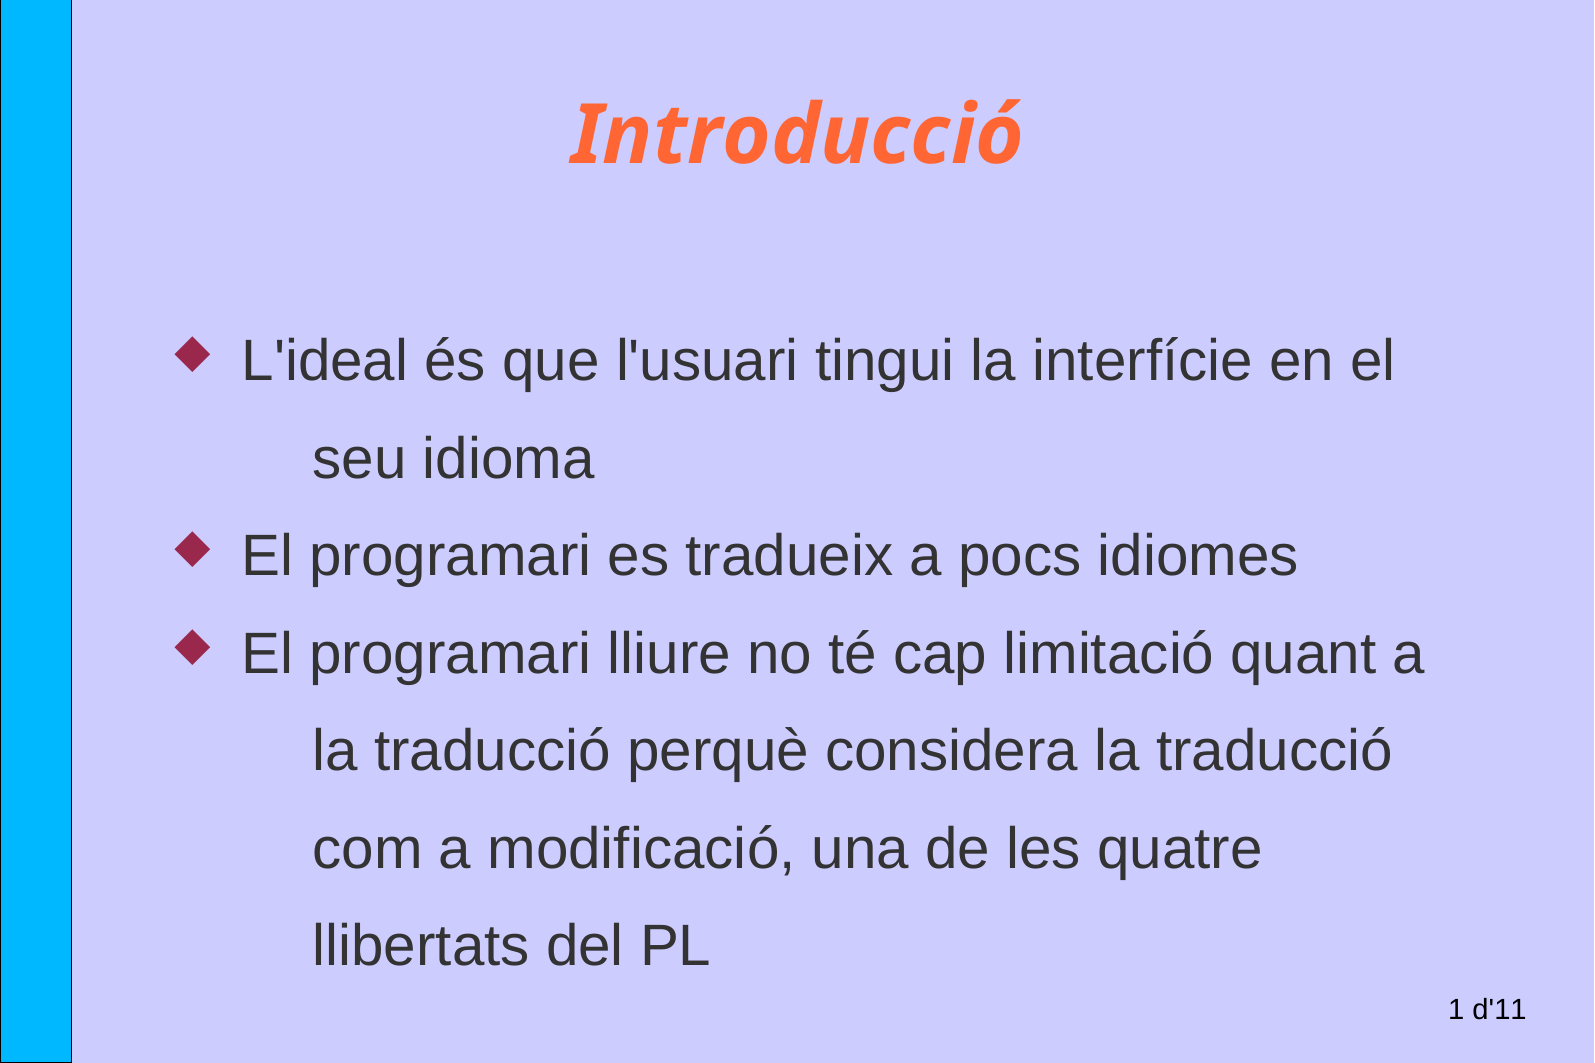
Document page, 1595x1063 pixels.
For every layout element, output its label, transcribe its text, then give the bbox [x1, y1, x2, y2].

text_box 1 d'11 [1448, 993, 1555, 1030]
list L'ideal és que l'usuari tingui la interfície en el seu idioma El programari es tradueix a pocs idiomes El programari lliure no té cap limitació quant a la traducció perquè considera la traducció com a modificació, una de les quatre llibertats del PL [147, 295, 1479, 966]
title Introducció [117, 42, 1479, 221]
